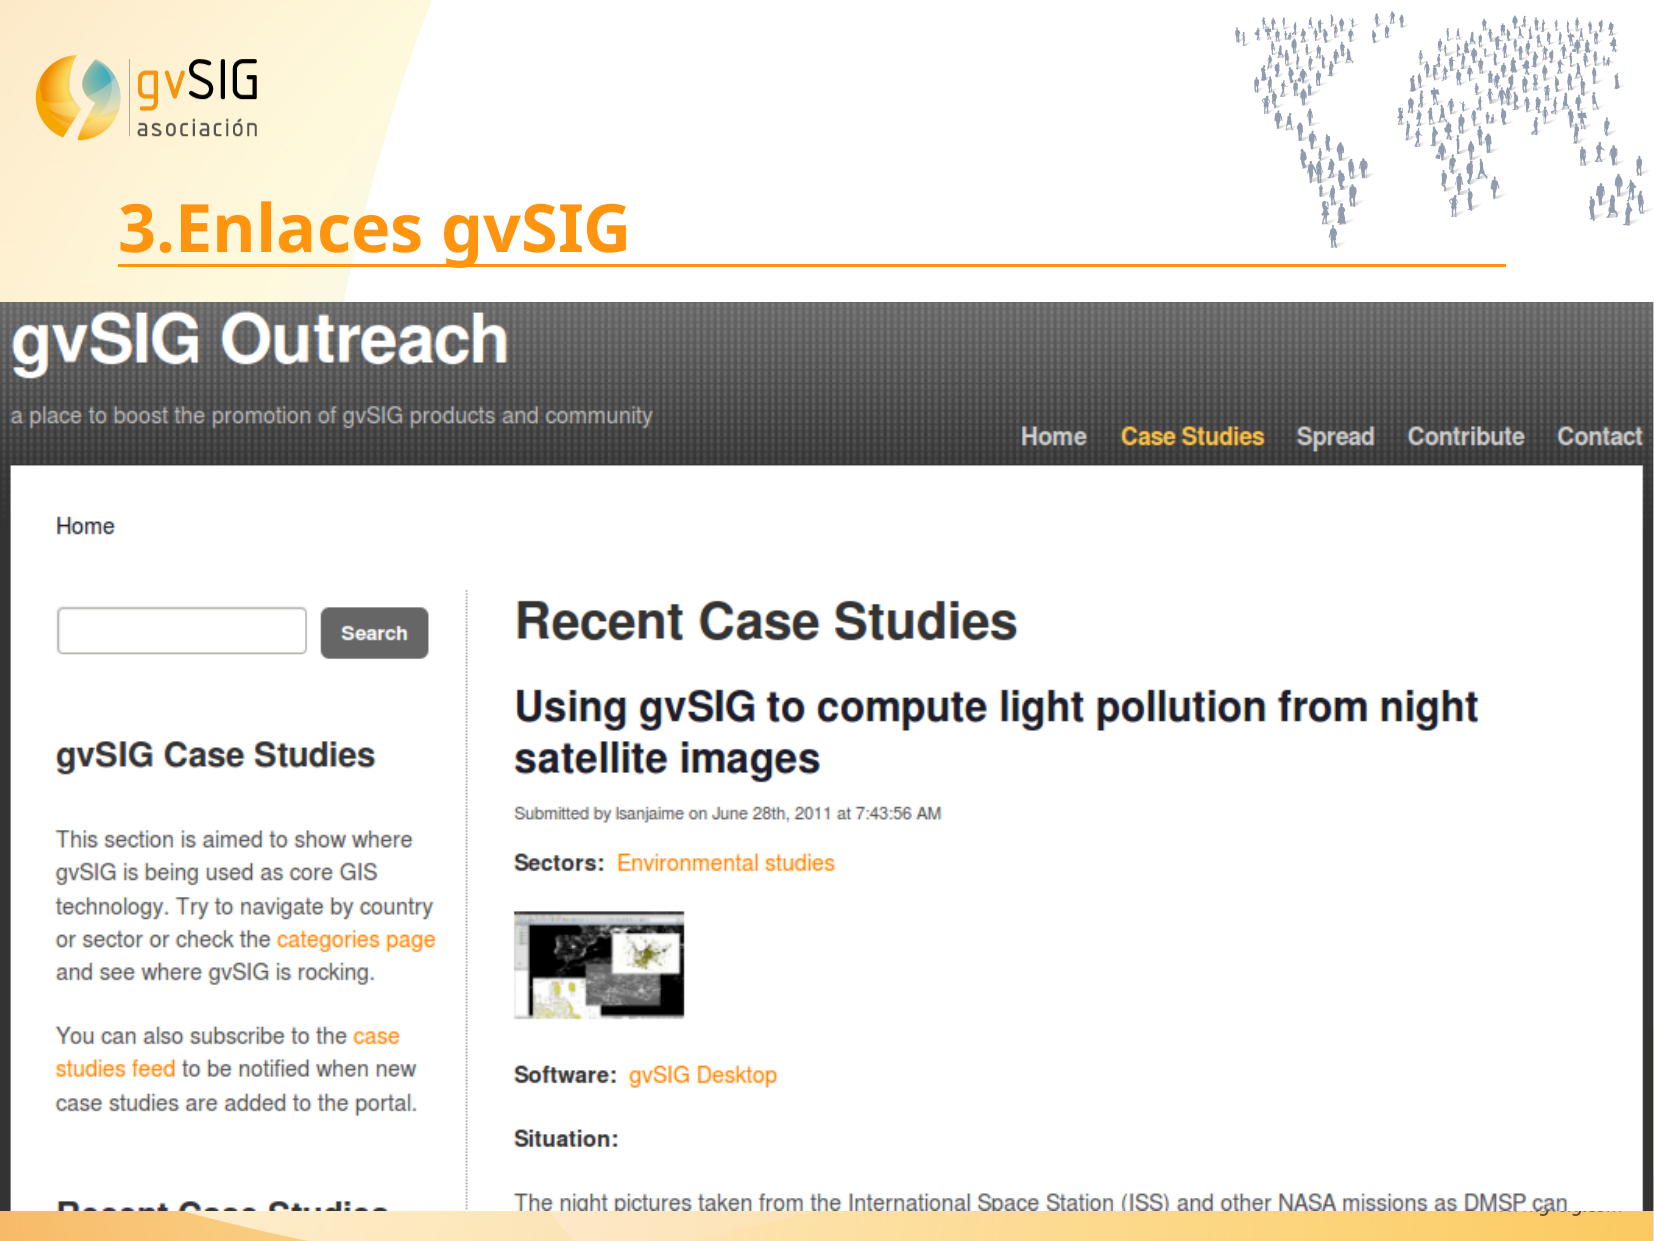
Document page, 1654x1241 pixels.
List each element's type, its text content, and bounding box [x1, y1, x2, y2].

picture [0, 0, 1654, 1241]
title 3.Enlaces gvSIG [118, 177, 1607, 276]
